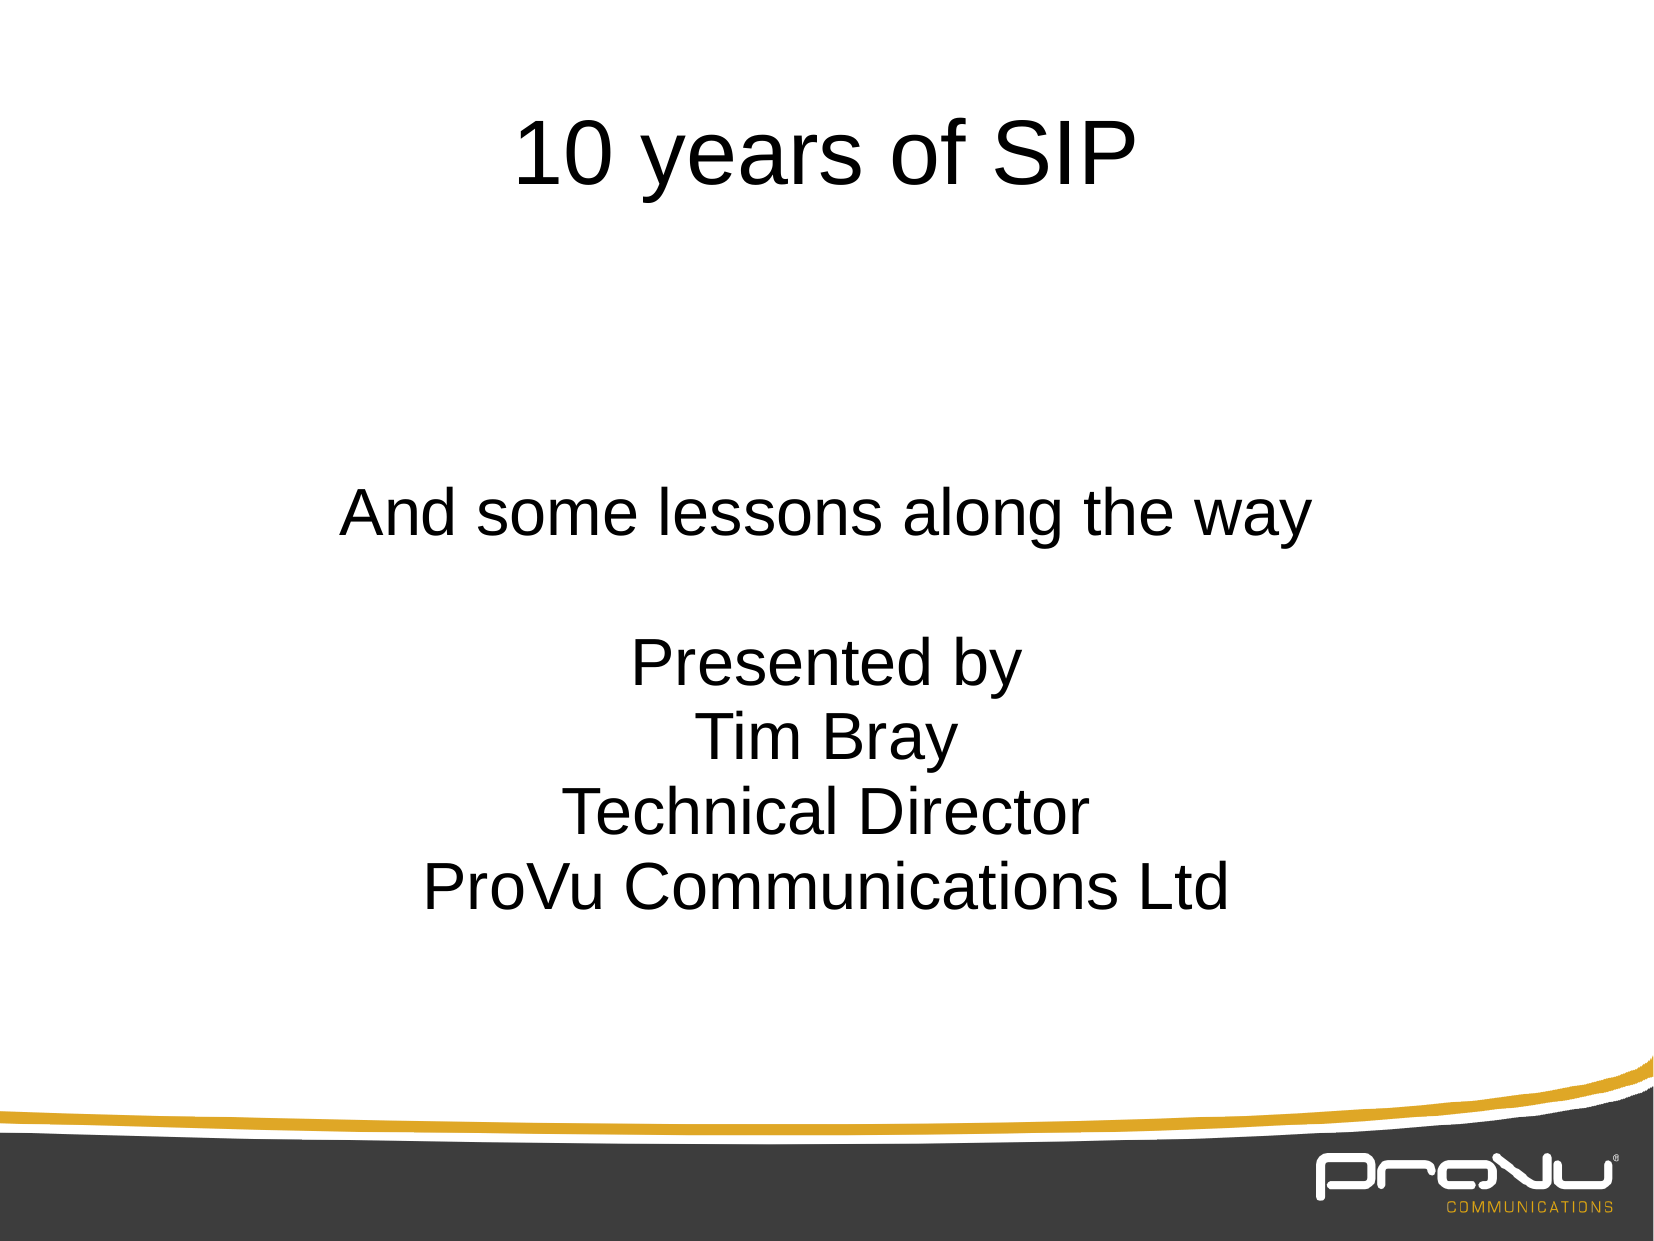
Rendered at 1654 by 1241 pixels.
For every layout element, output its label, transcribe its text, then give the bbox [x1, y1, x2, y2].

picture [0, 1039, 1654, 1241]
subtitle And some lessons along the way Presented by Tim Bray Technical Director ProVu Communications Ltd [82, 290, 1571, 1109]
title 10 years of SIP [82, 49, 1571, 257]
